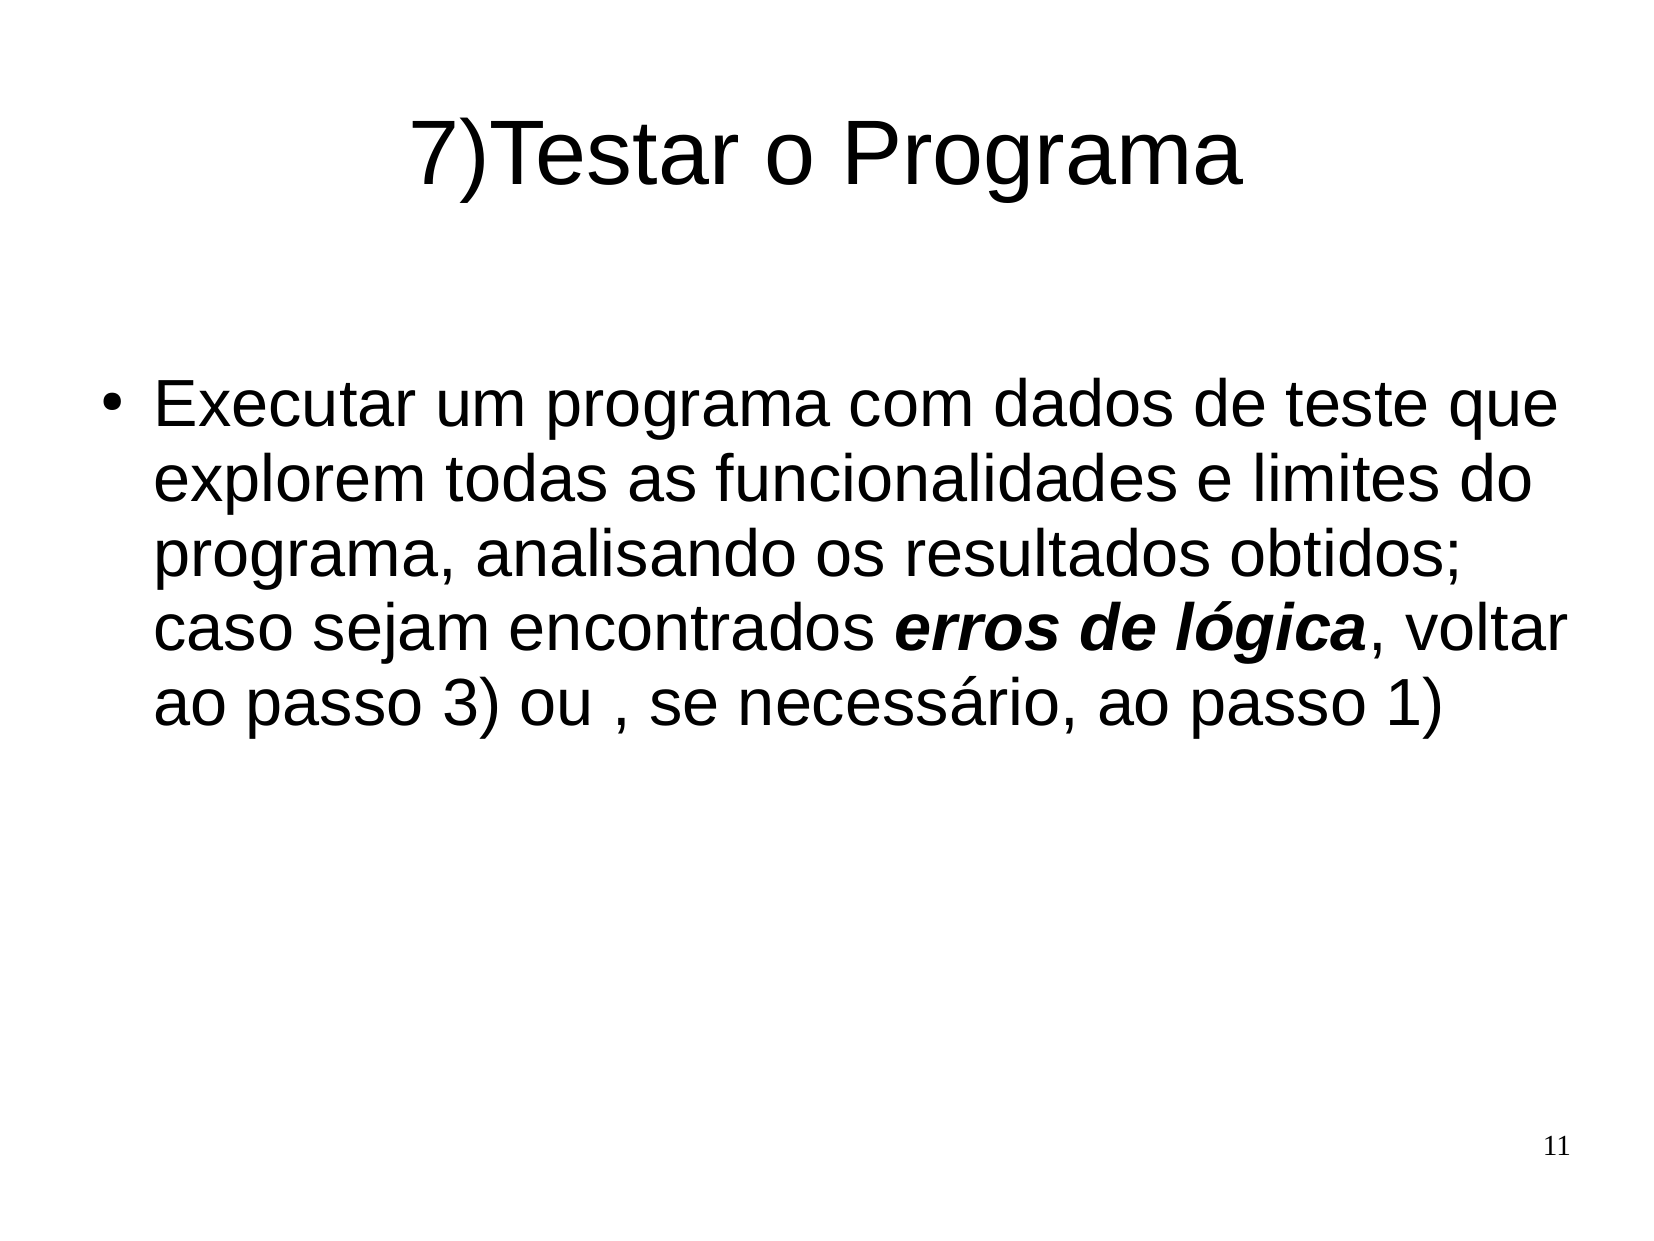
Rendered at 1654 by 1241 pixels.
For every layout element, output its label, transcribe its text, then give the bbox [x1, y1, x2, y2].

list Executar um programa com dados de teste que explorem todas as funcionalidades e limites do programa, analisando os resultados obtidos; caso sejam encontrados erros de lógica, voltar ao passo 3) ou , se necessário, ao passo 1) [82, 366, 1571, 1010]
title 7)Testar o Programa [82, 49, 1571, 257]
